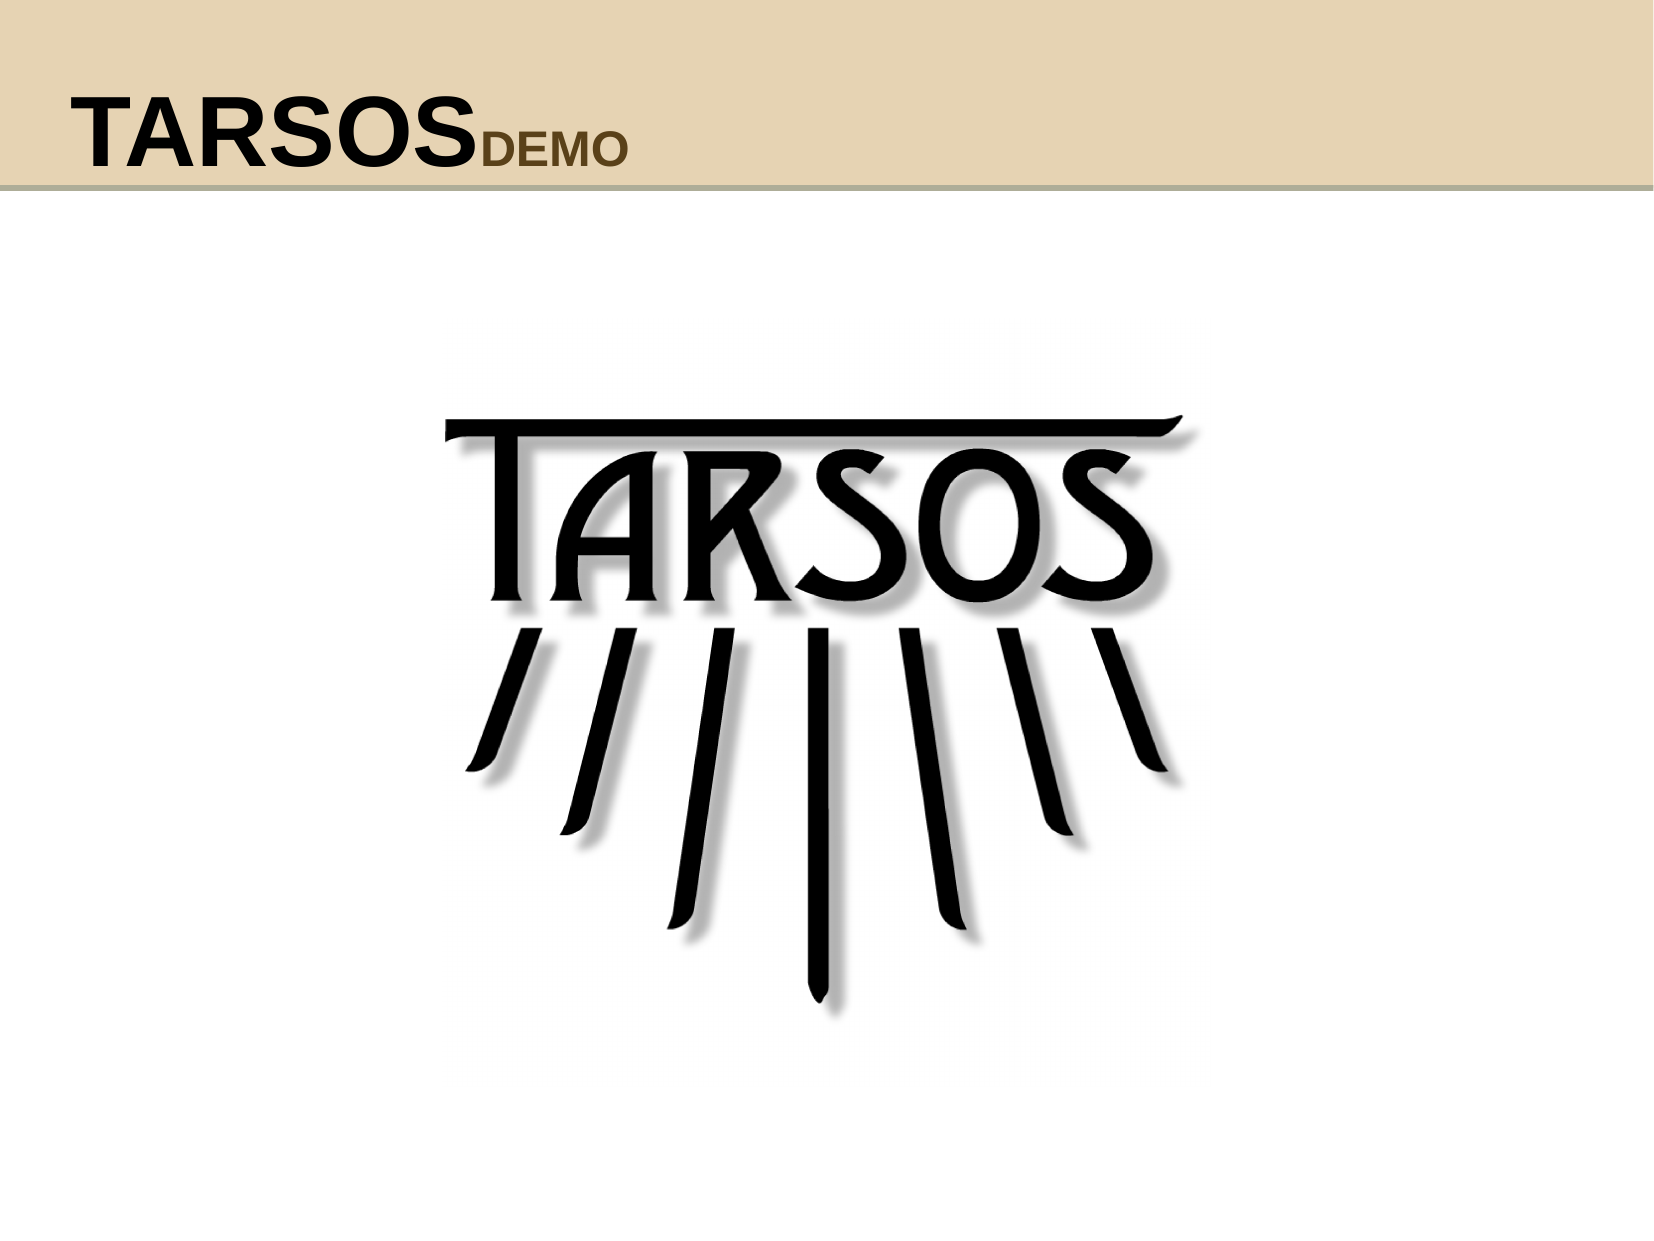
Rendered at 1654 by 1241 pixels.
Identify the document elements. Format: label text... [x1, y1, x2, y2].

picture [442, 318, 1211, 1087]
title TARSOSDEMO [0, 0, 1654, 188]
